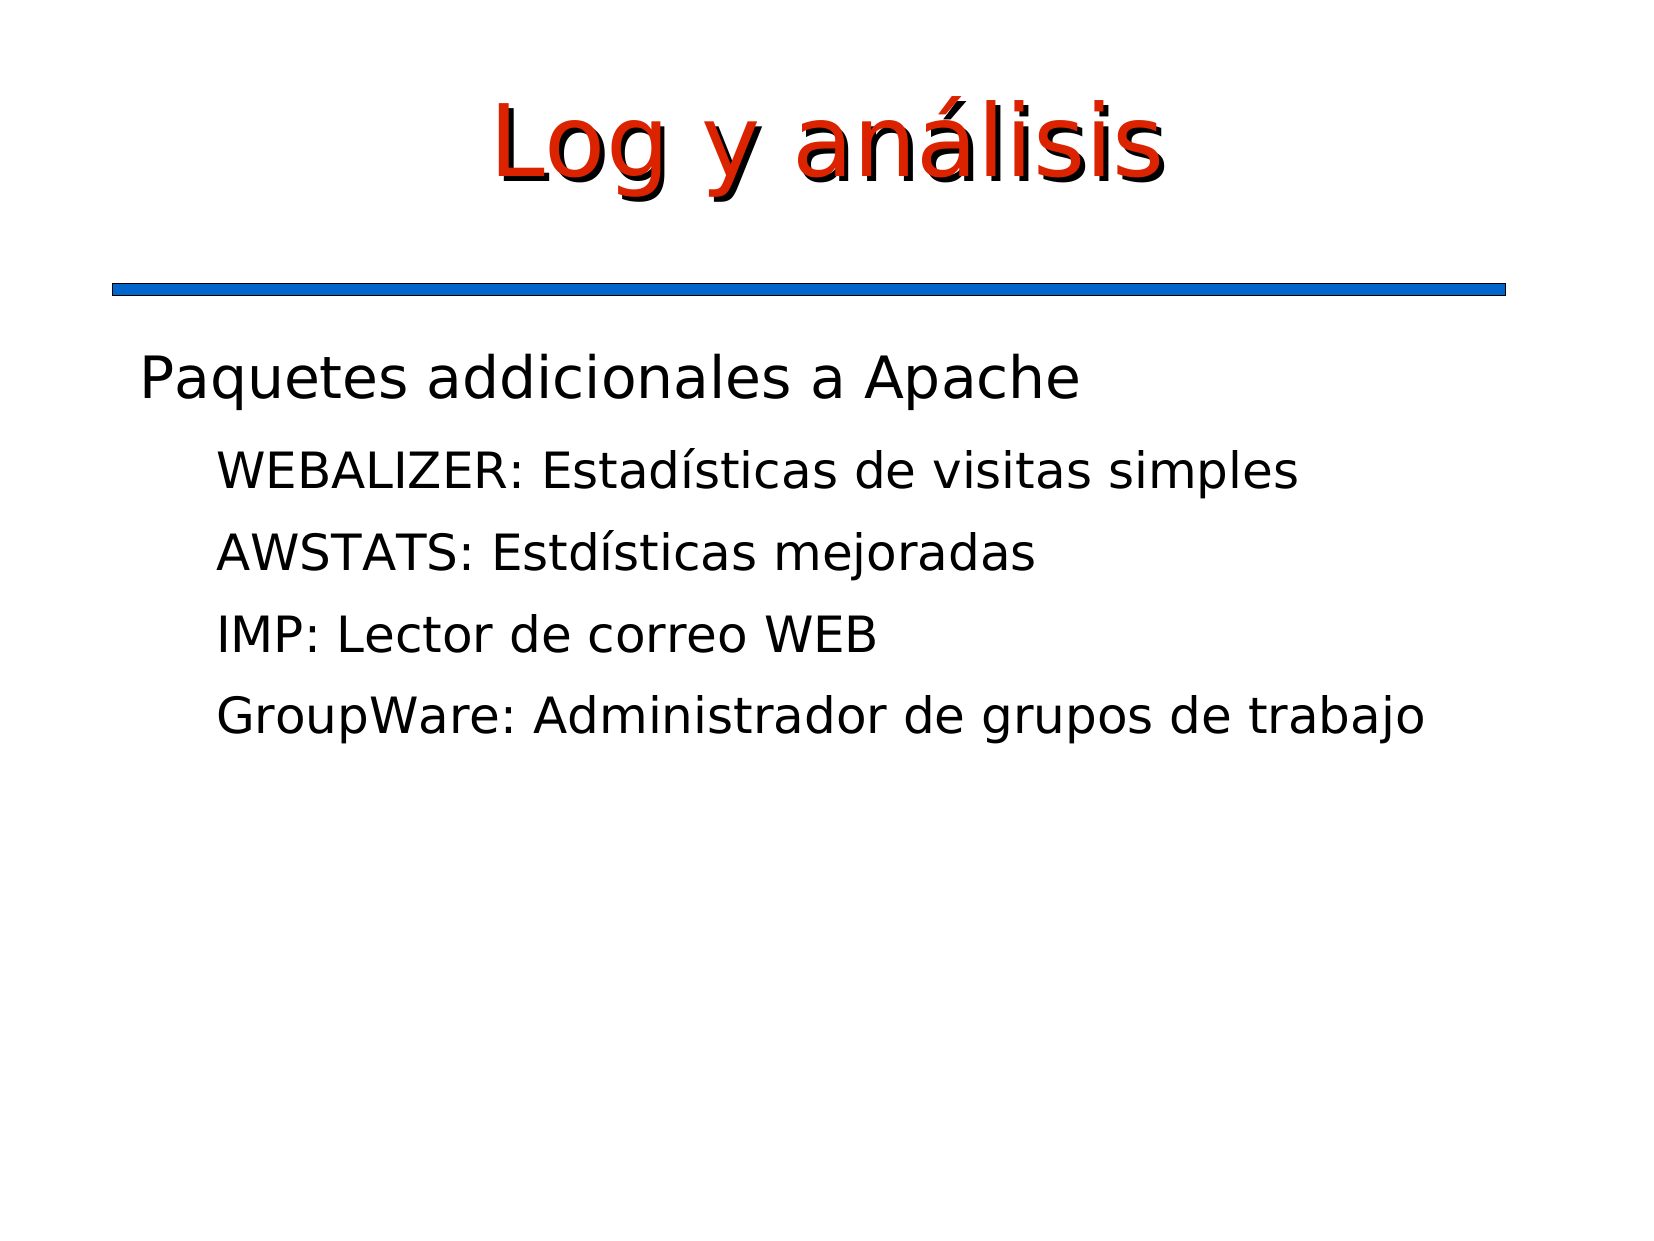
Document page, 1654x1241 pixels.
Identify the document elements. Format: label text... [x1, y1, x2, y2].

title Log y análisis [121, 37, 1534, 246]
list Paquetes addicionales a Apache WEBALIZER: Estadísticas de visitas simples AWSTATS: Estdísticas mejoradas IMP: Lector de correo WEB GroupWare: Administrador de grupos de trabajo [121, 344, 1534, 1127]
